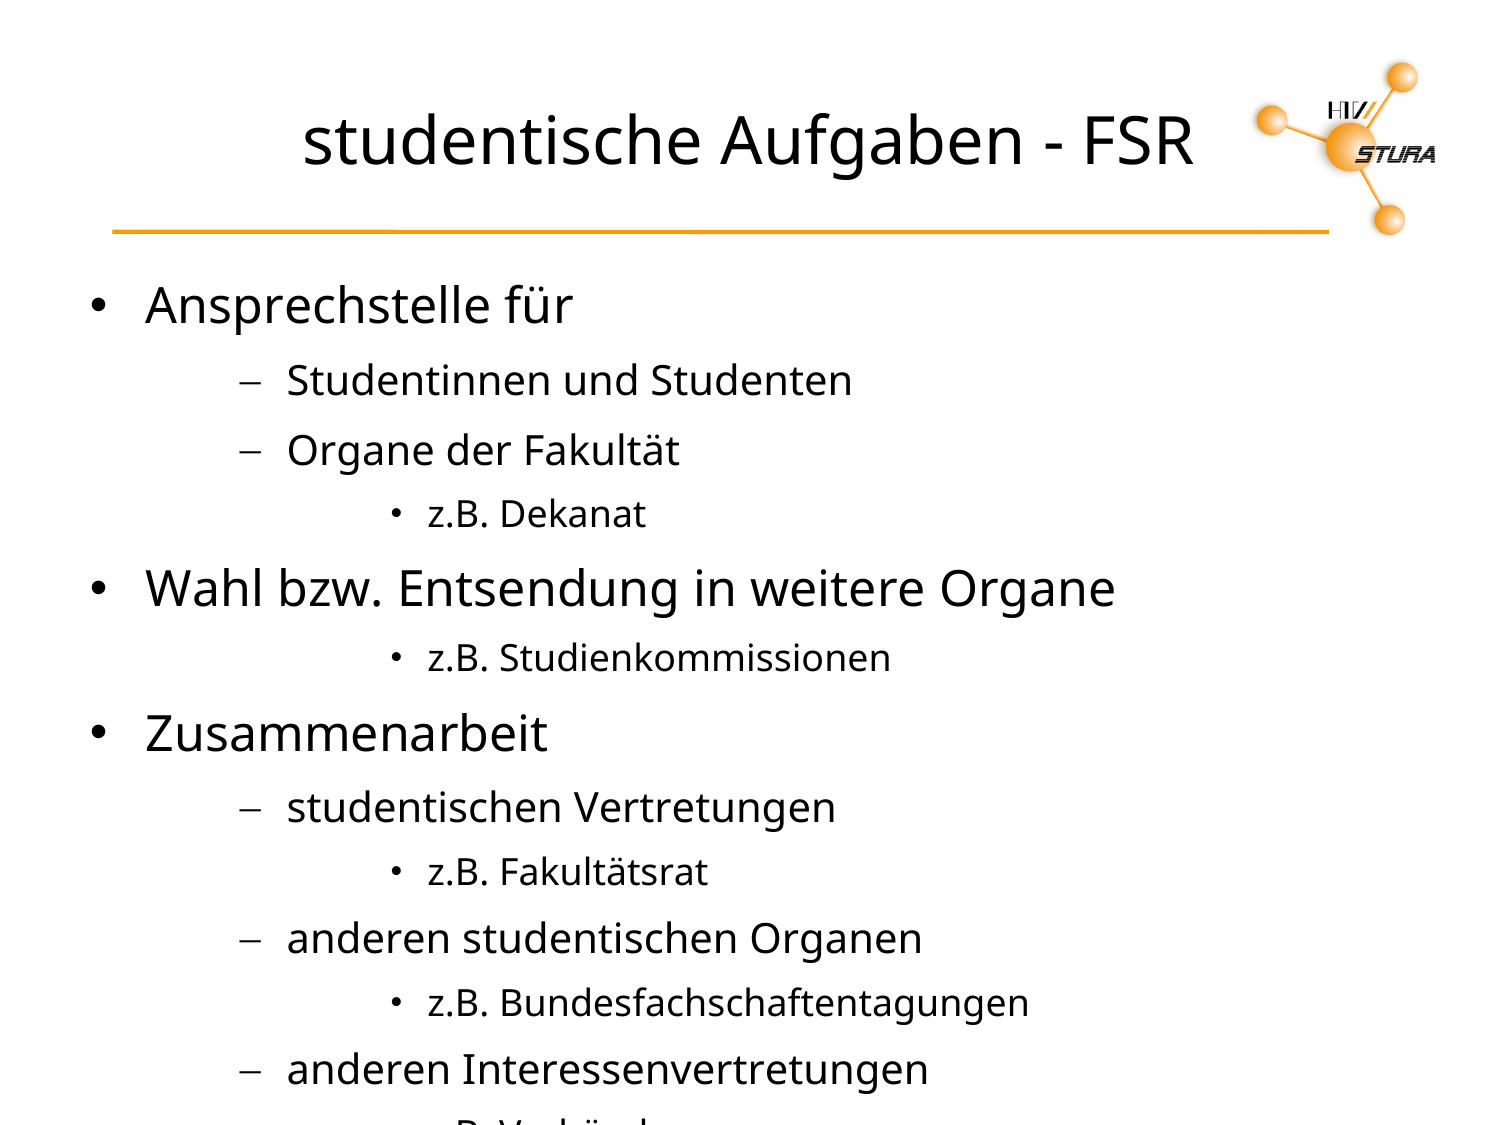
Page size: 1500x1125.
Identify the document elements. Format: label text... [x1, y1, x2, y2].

title studentische Aufgaben - FSR [74, 45, 1424, 233]
list Ansprechstelle für Studentinnen und Studenten Organe der Fakultät z.B. Dekanat Wahl bzw. Entsendung in weitere Organe z.B. Studienkommissionen Zusammenarbeit studentischen Vertretungen z.B. Fakultätsrat anderen studentischen Organen z.B. Bundesfachschaftentagungen anderen Interessenvertretungen z.B. Verbände [75, 262, 1426, 1063]
picture [1246, 54, 1435, 242]
